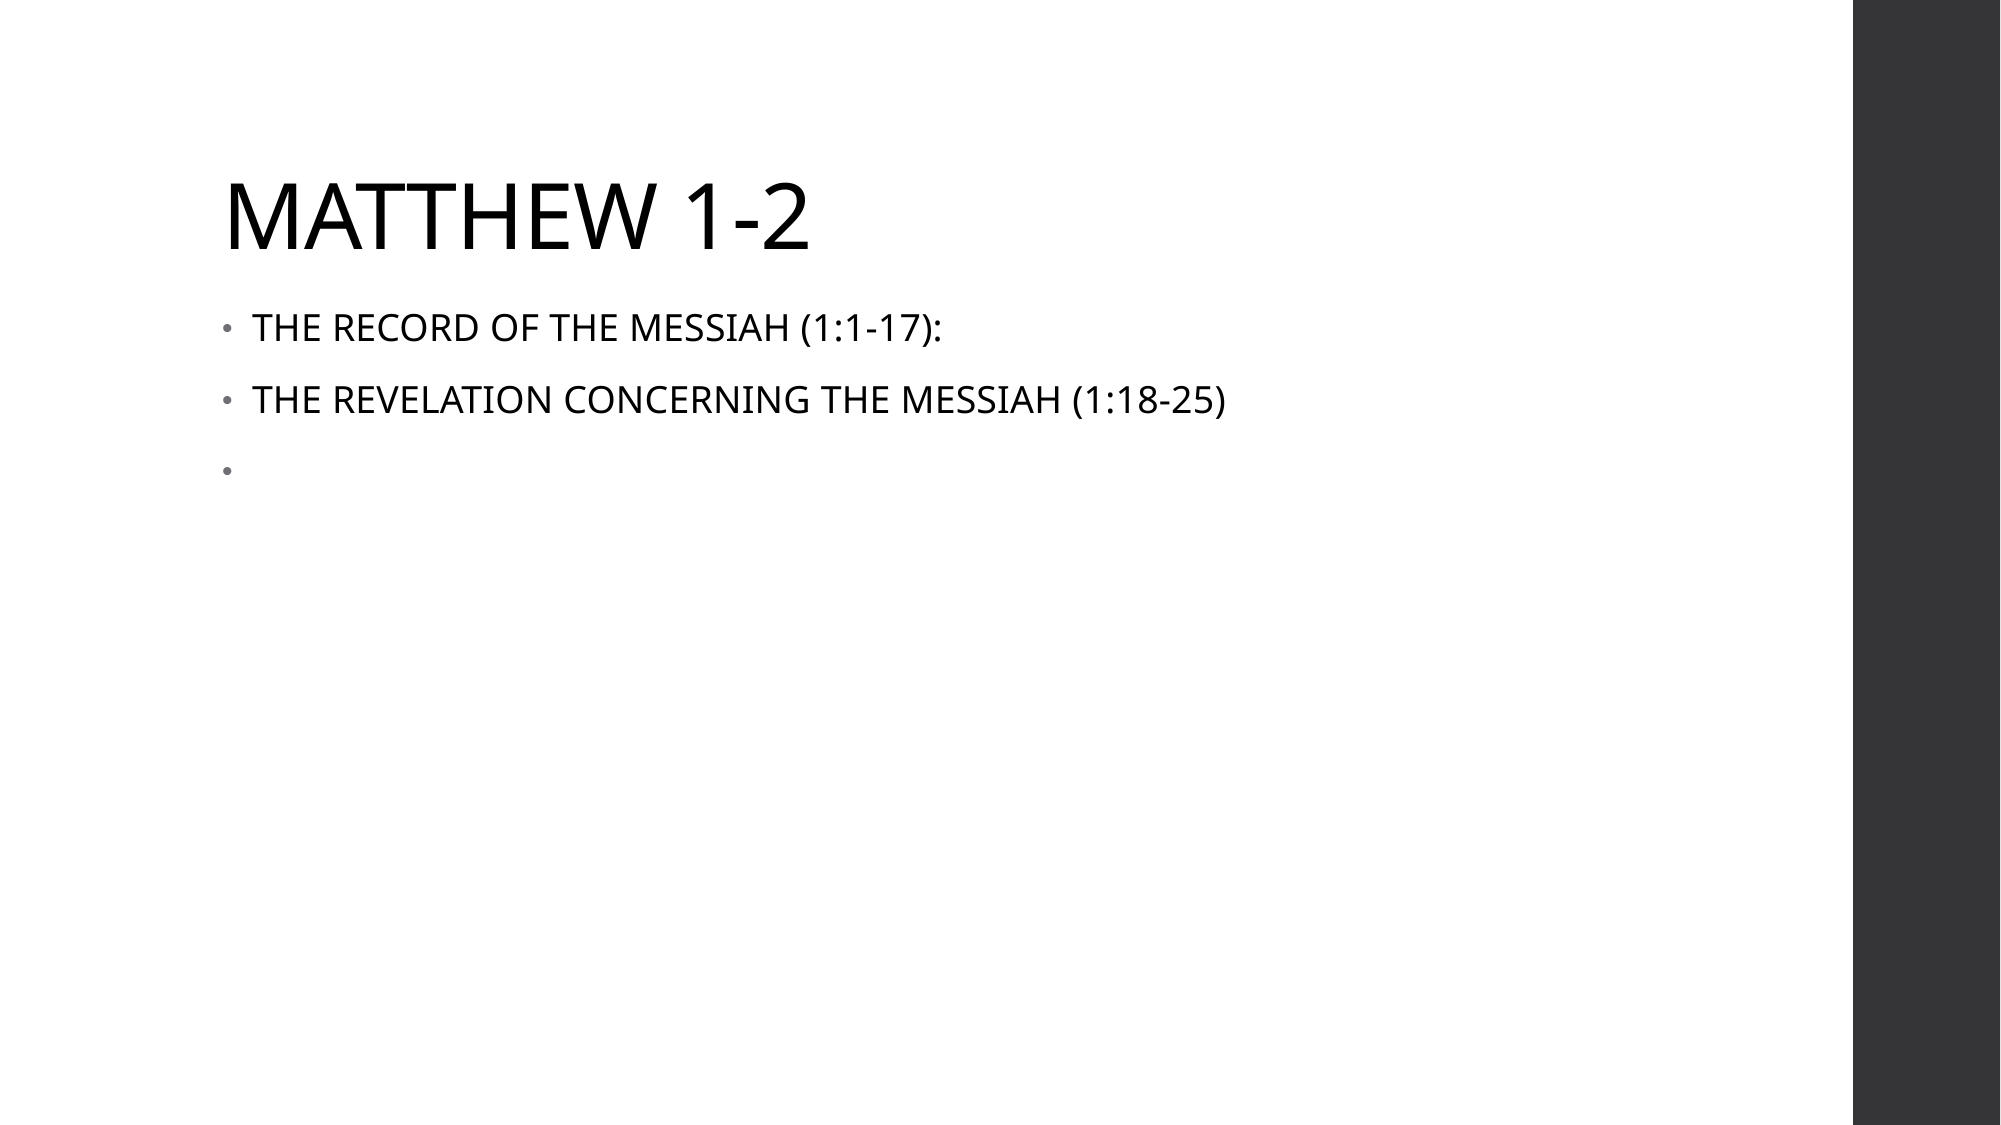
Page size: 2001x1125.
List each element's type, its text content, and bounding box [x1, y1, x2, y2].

list THE RECORD OF THE MESSIAH (1:1-17): THE REVELATION CONCERNING THE MESSIAH (1:18-25) [206, 299, 1617, 1014]
title MATTHEW 1-2 [206, 60, 1797, 278]
